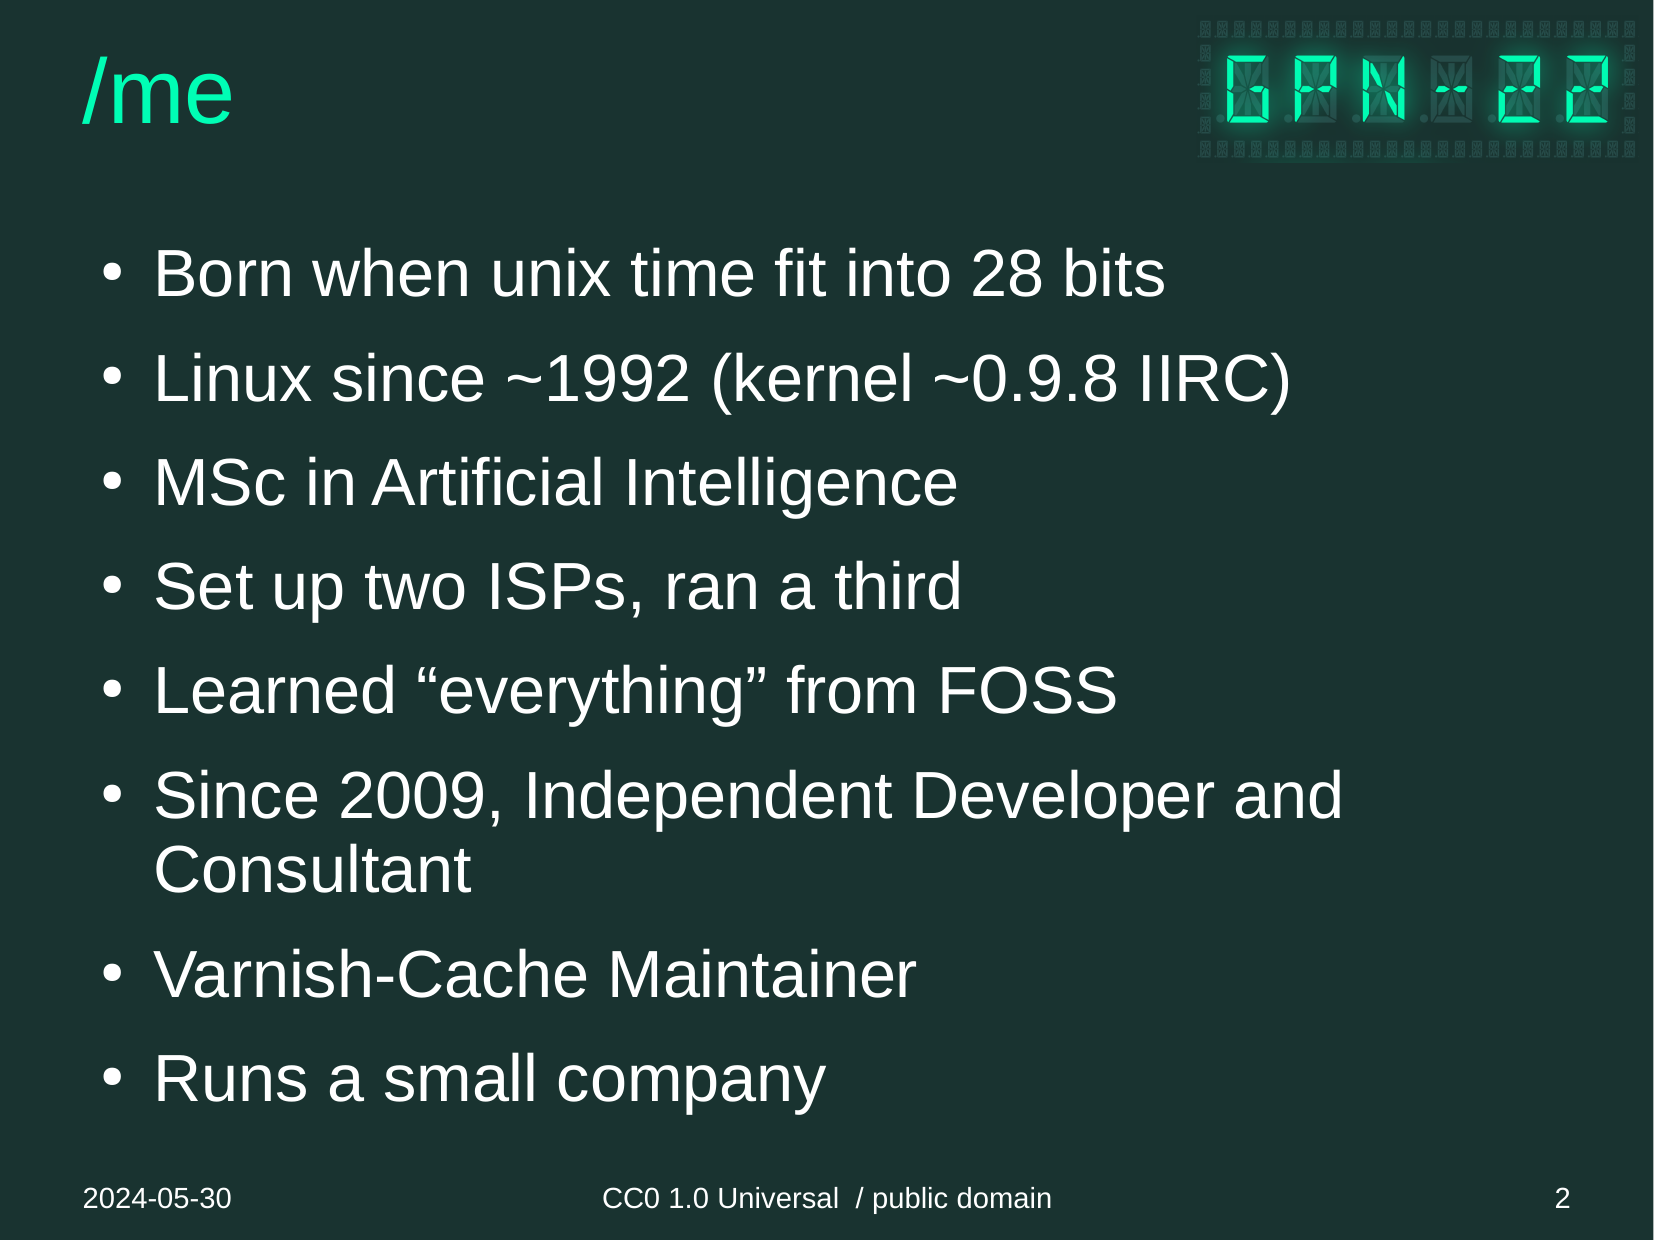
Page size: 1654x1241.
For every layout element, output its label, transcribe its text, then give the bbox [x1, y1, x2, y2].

title /me [82, 40, 1004, 143]
picture [1196, 15, 1639, 163]
list Born when unix time fit into 28 bits Linux since ~1992 (kernel ~0.9.8 IIRC) MSc in Artificial Intelligence Set up two ISPs, ran a third Learned “everything” from FOSS Since 2009, Independent Developer and Consultant Varnish-Cache Maintainer Runs a small company [82, 236, 1571, 1221]
